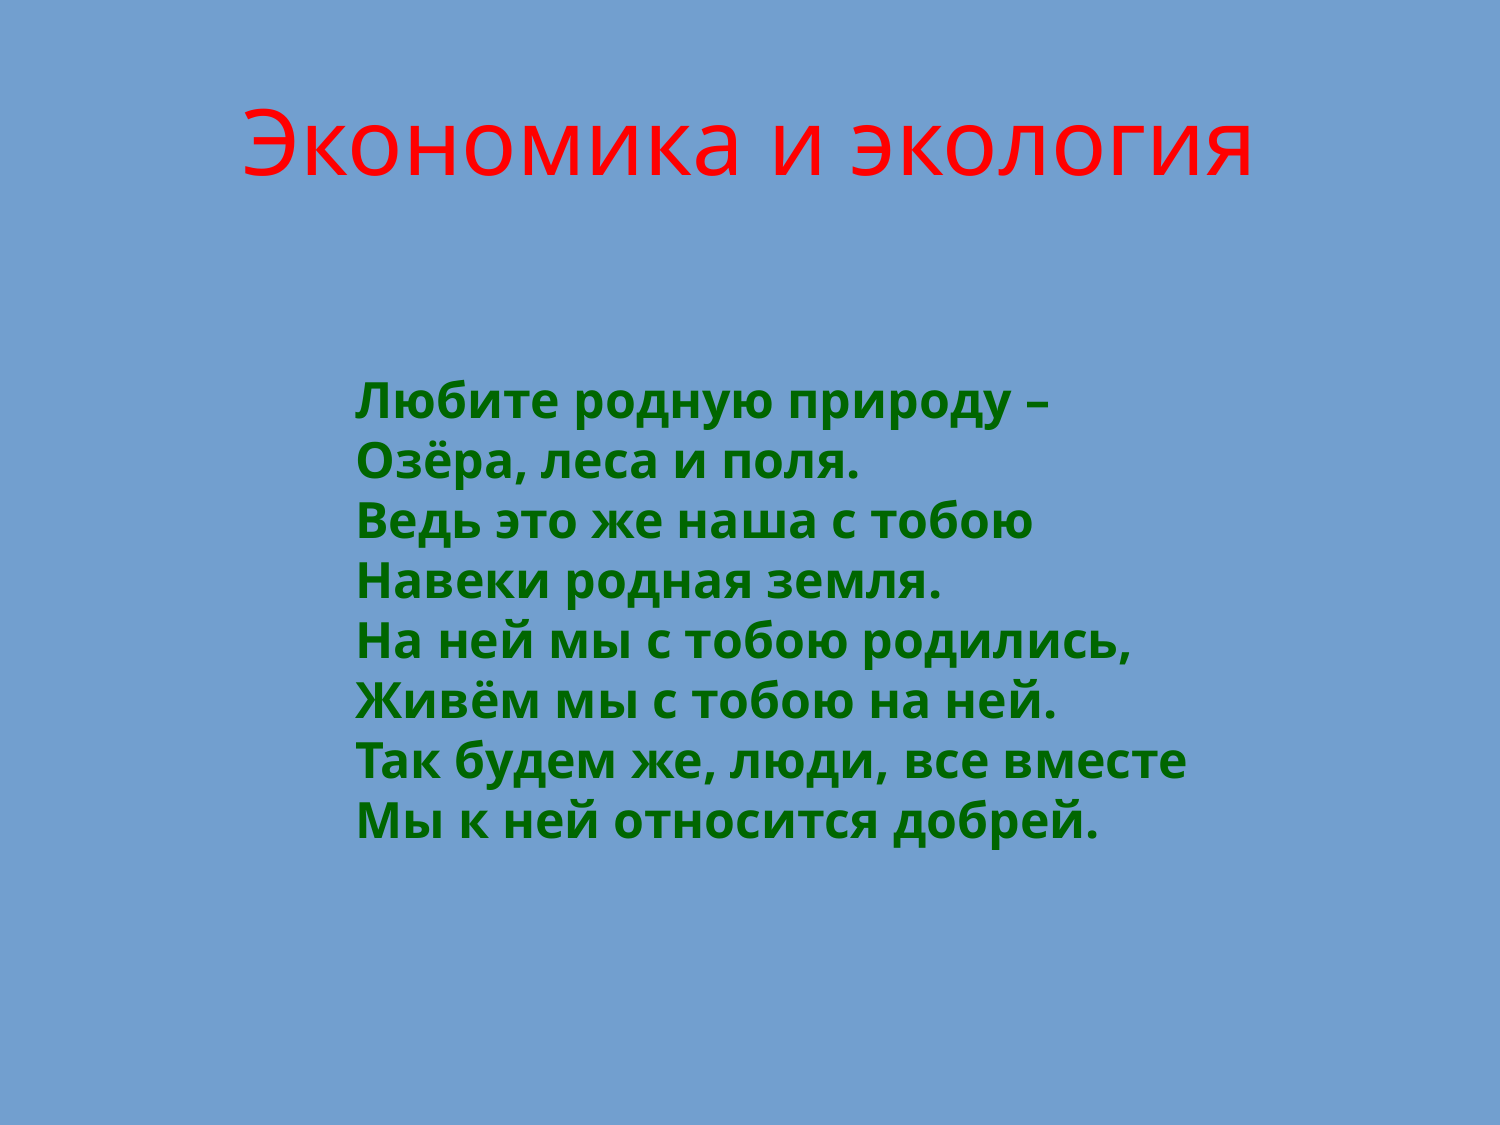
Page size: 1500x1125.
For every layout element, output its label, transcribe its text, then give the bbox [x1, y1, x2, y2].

text_box Любите родную природу – Озёра, леса и поля. Ведь это же наша с тобою Навеки родная земля. На ней мы с тобою родились, Живём мы с тобою на ней. Так будем же, люди, все вместе Мы к ней относится добрей. [340, 361, 1204, 857]
title Экономика и экология [75, 45, 1425, 233]
